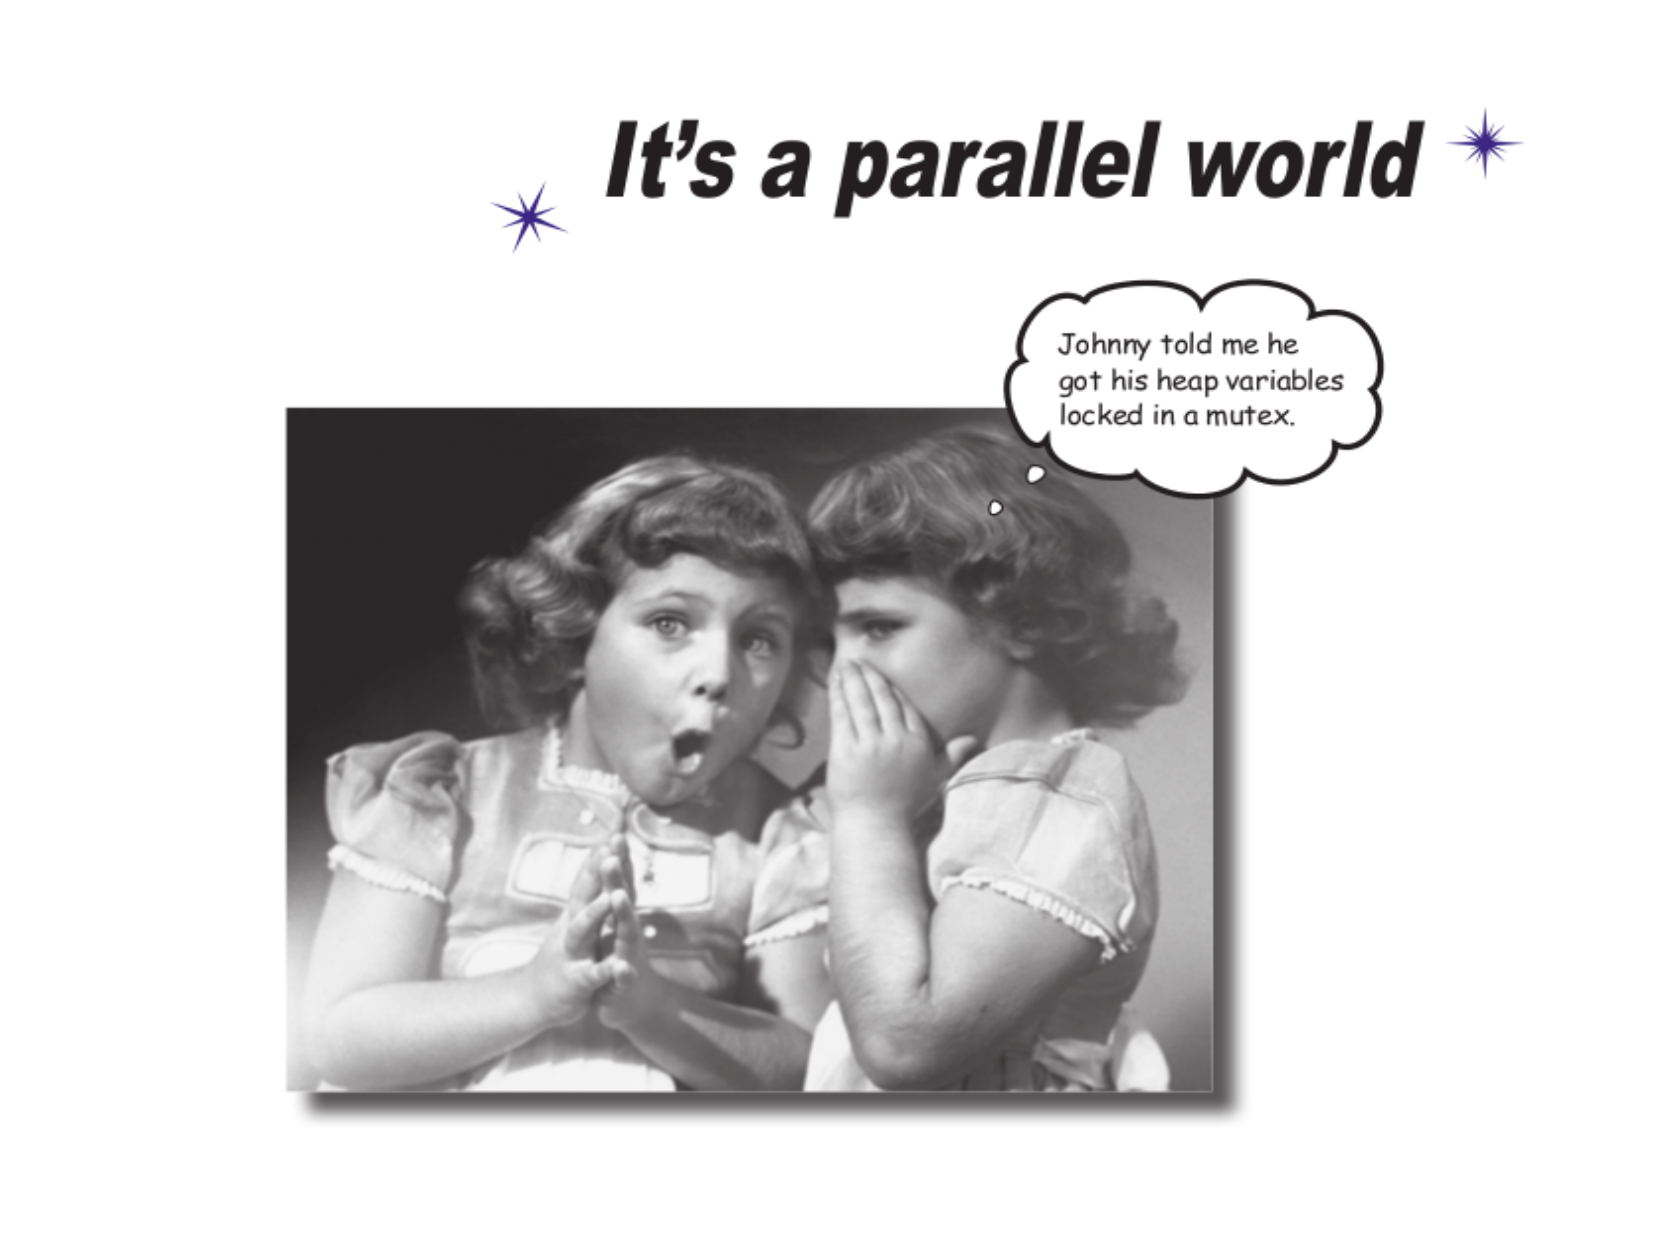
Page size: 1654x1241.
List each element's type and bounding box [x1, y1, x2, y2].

picture [248, 106, 1560, 1146]
